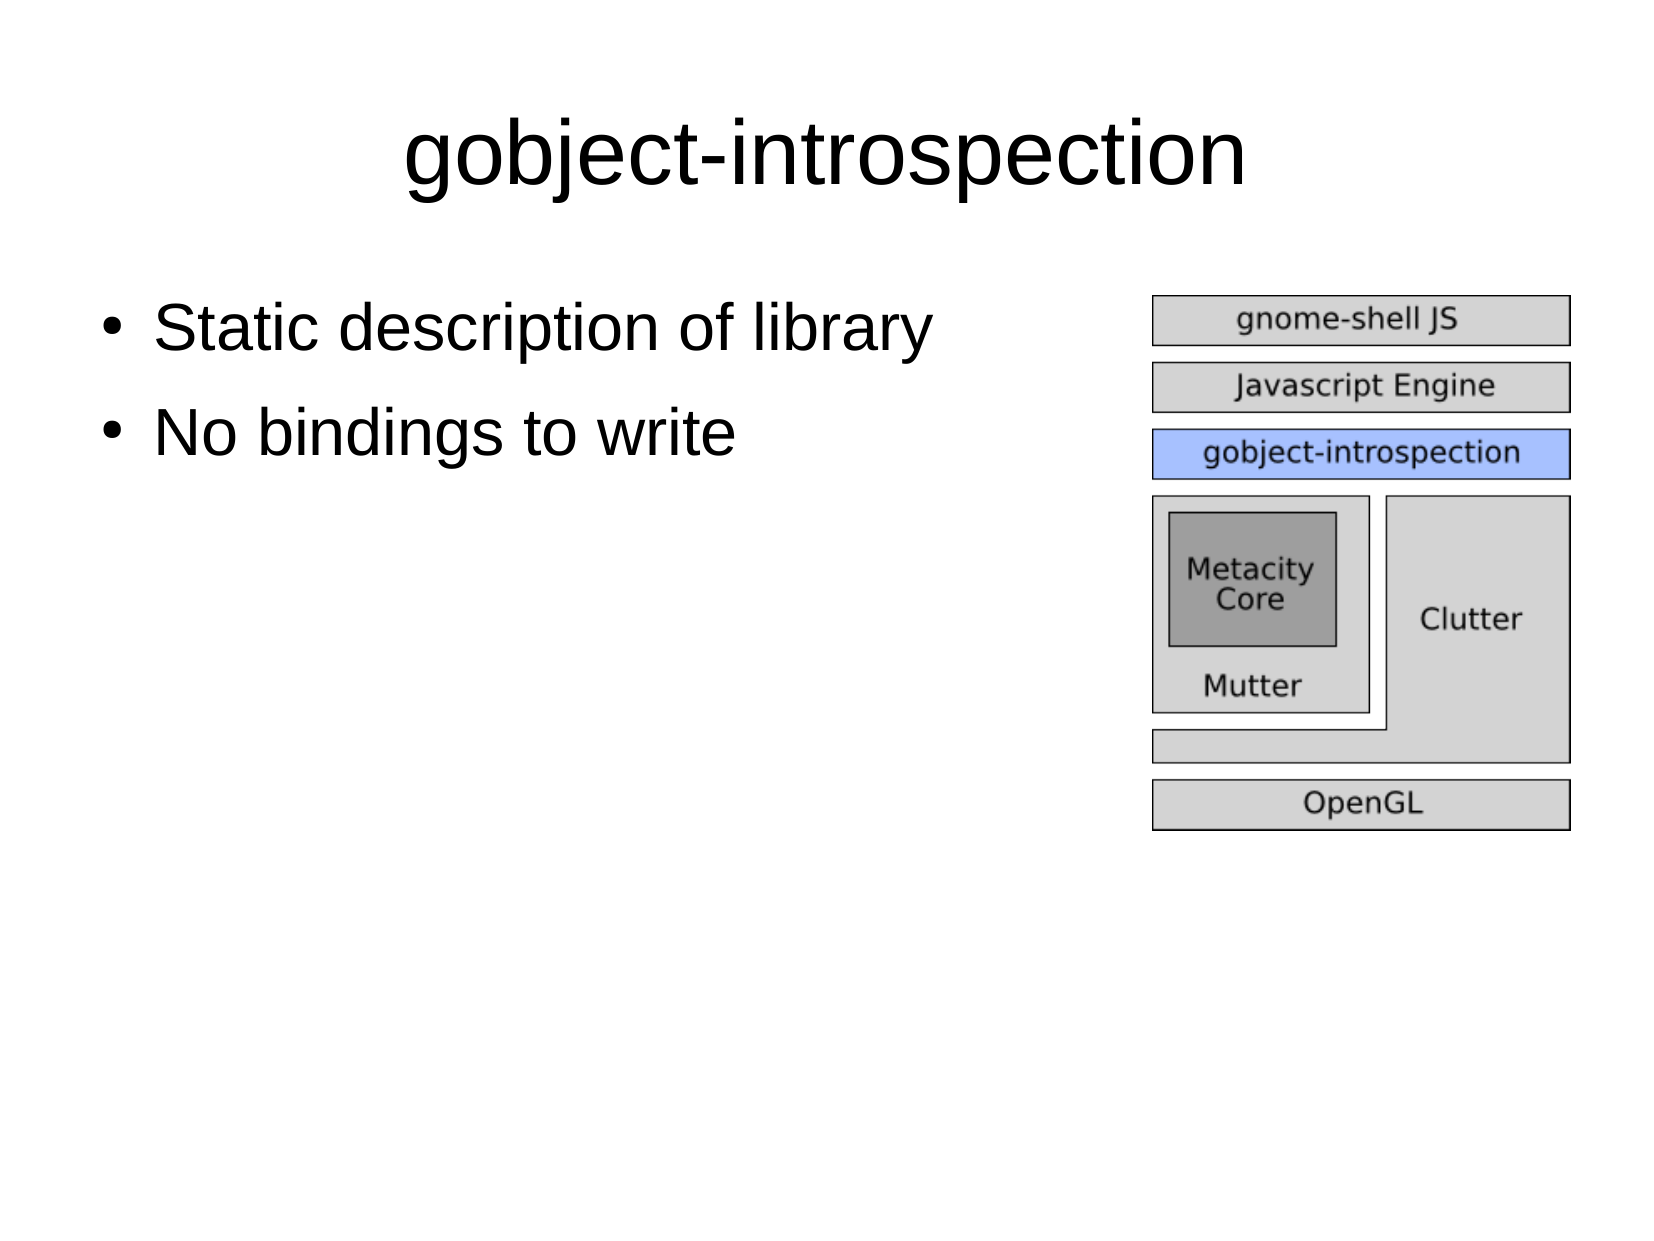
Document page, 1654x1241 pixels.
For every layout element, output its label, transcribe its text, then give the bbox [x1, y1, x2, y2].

title gobject-introspection [82, 49, 1571, 257]
picture [1152, 295, 1571, 831]
list Static description of library No bindings to write [82, 290, 1132, 1094]
